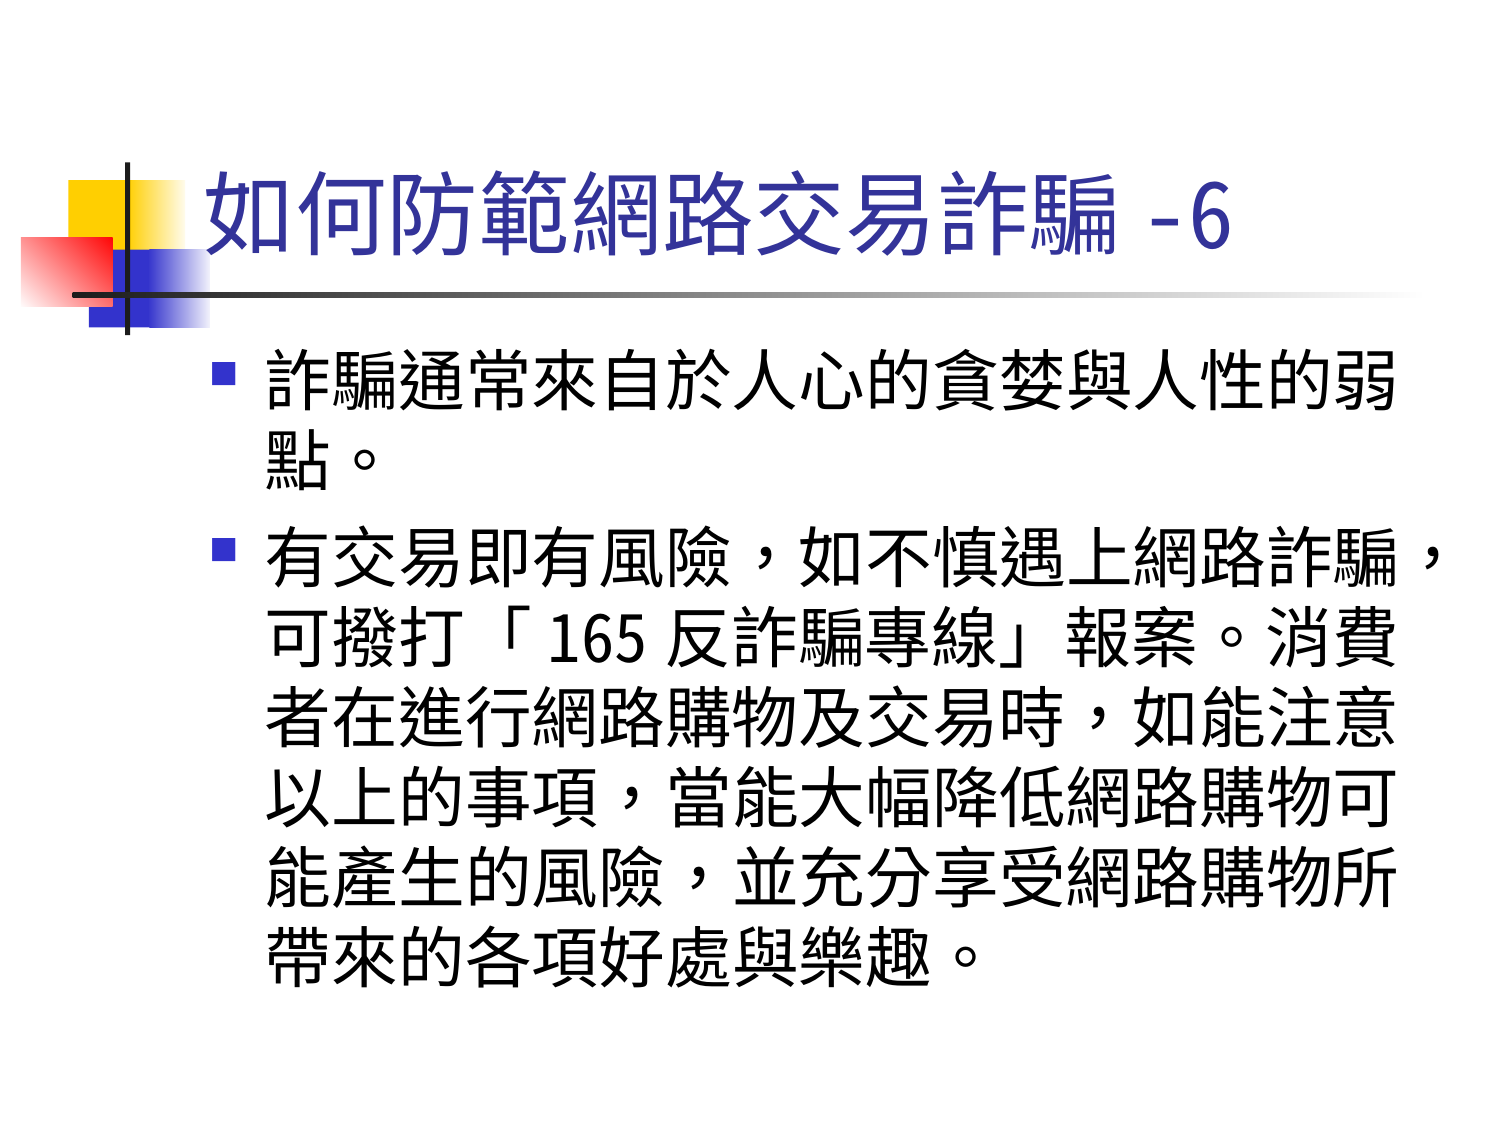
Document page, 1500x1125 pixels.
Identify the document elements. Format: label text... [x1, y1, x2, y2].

list 詐騙通常來自於人心的貪婪與人性的弱點。 有交易即有風險，如不慎遇上網路詐騙，可撥打「165反詐騙專線」報案。消費者在進行網路購物及交易時，如能注意以上的事項，當能大幅降低網路購物可能產生的風險，並充分享受網路購物所帶來的各項好處與樂趣。 [193, 331, 1469, 1007]
title 如何防範網路交易詐騙-6 [188, 35, 1468, 276]
